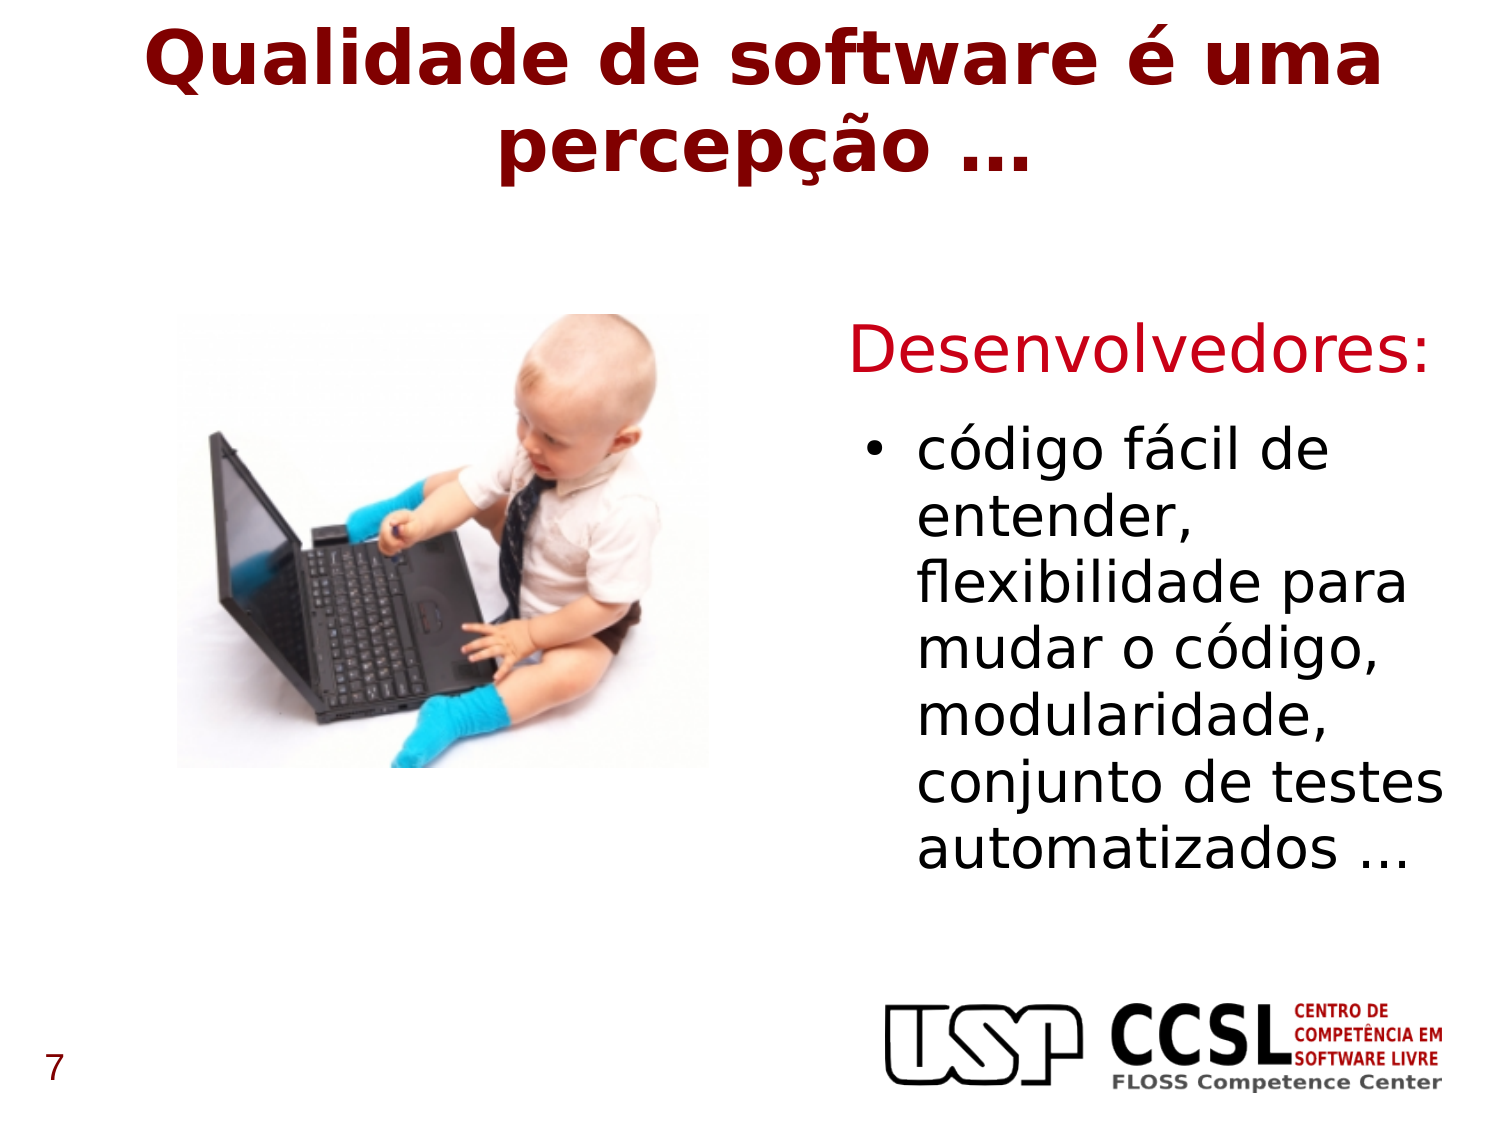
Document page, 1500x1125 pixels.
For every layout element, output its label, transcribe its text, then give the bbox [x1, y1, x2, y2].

list Desenvolvedores: código fácil de entender, flexibilidade para mudar o código, modularidade, conjunto de testes automatizados ... [777, 206, 1448, 950]
picture [885, 1003, 1442, 1093]
picture [177, 314, 709, 768]
title Qualidade de software é uma percepção … [70, 14, 1459, 190]
